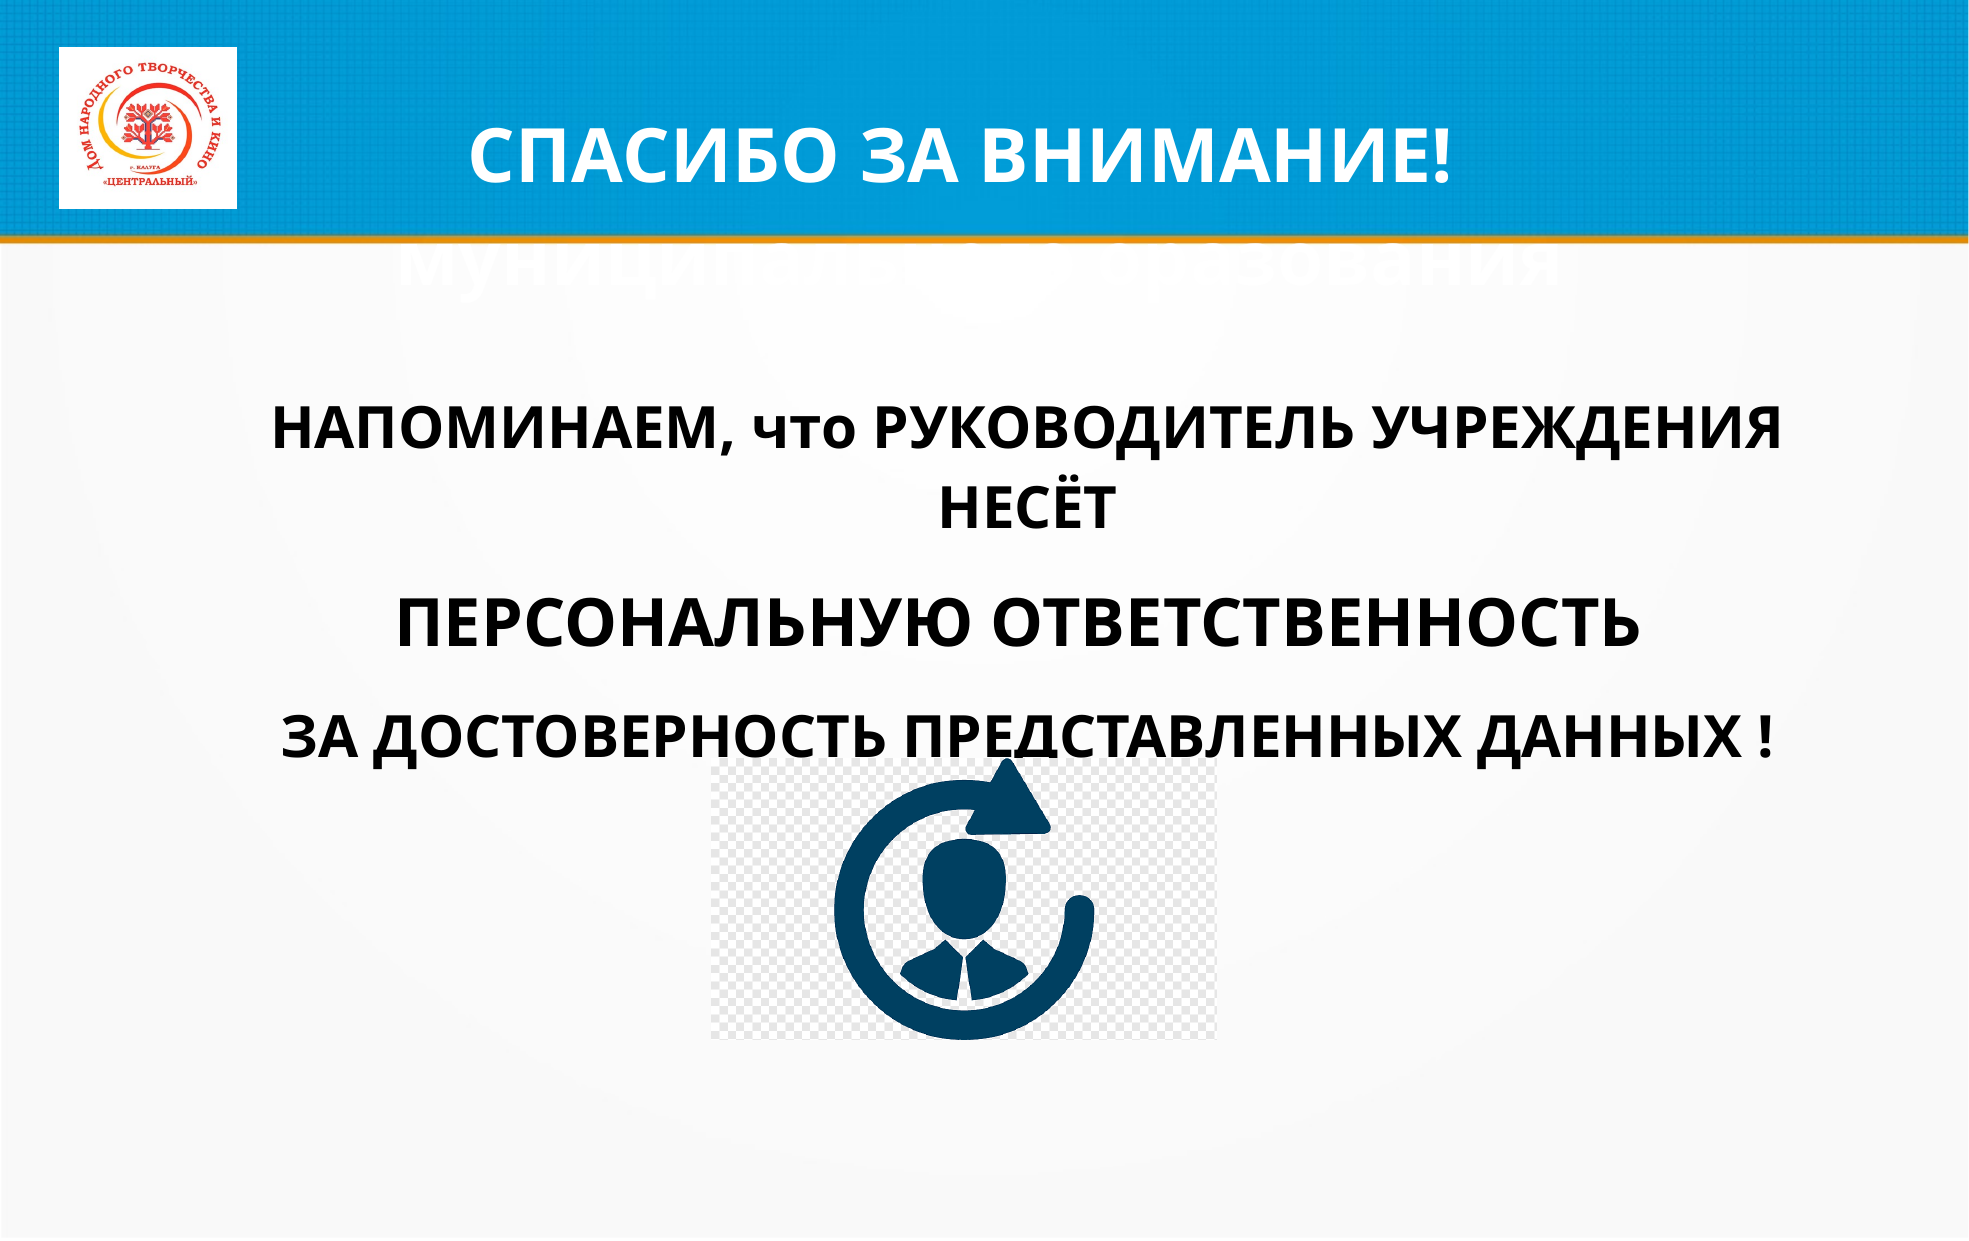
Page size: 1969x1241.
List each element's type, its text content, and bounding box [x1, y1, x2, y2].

picture [0, 233, 1969, 1241]
title СПАСИБО ЗА ВНИМАНИЕ! муниципального оразования [70, 19, 1890, 308]
picture [60, 48, 236, 208]
list НАПОМИНАЕМ, что РУКОВОДИТЕЛЬ УЧРЕЖДЕНИЯ НЕСЁТ ПЕРСОНАЛЬНУЮ ОТВЕТСТВЕННОСТЬ ЗА ДОСТОВЕРНОСТЬ ПРЕДСТАВЛЕННЫХ ДАННЫХ ! [106, 283, 1878, 1111]
picture [711, 758, 1217, 1040]
